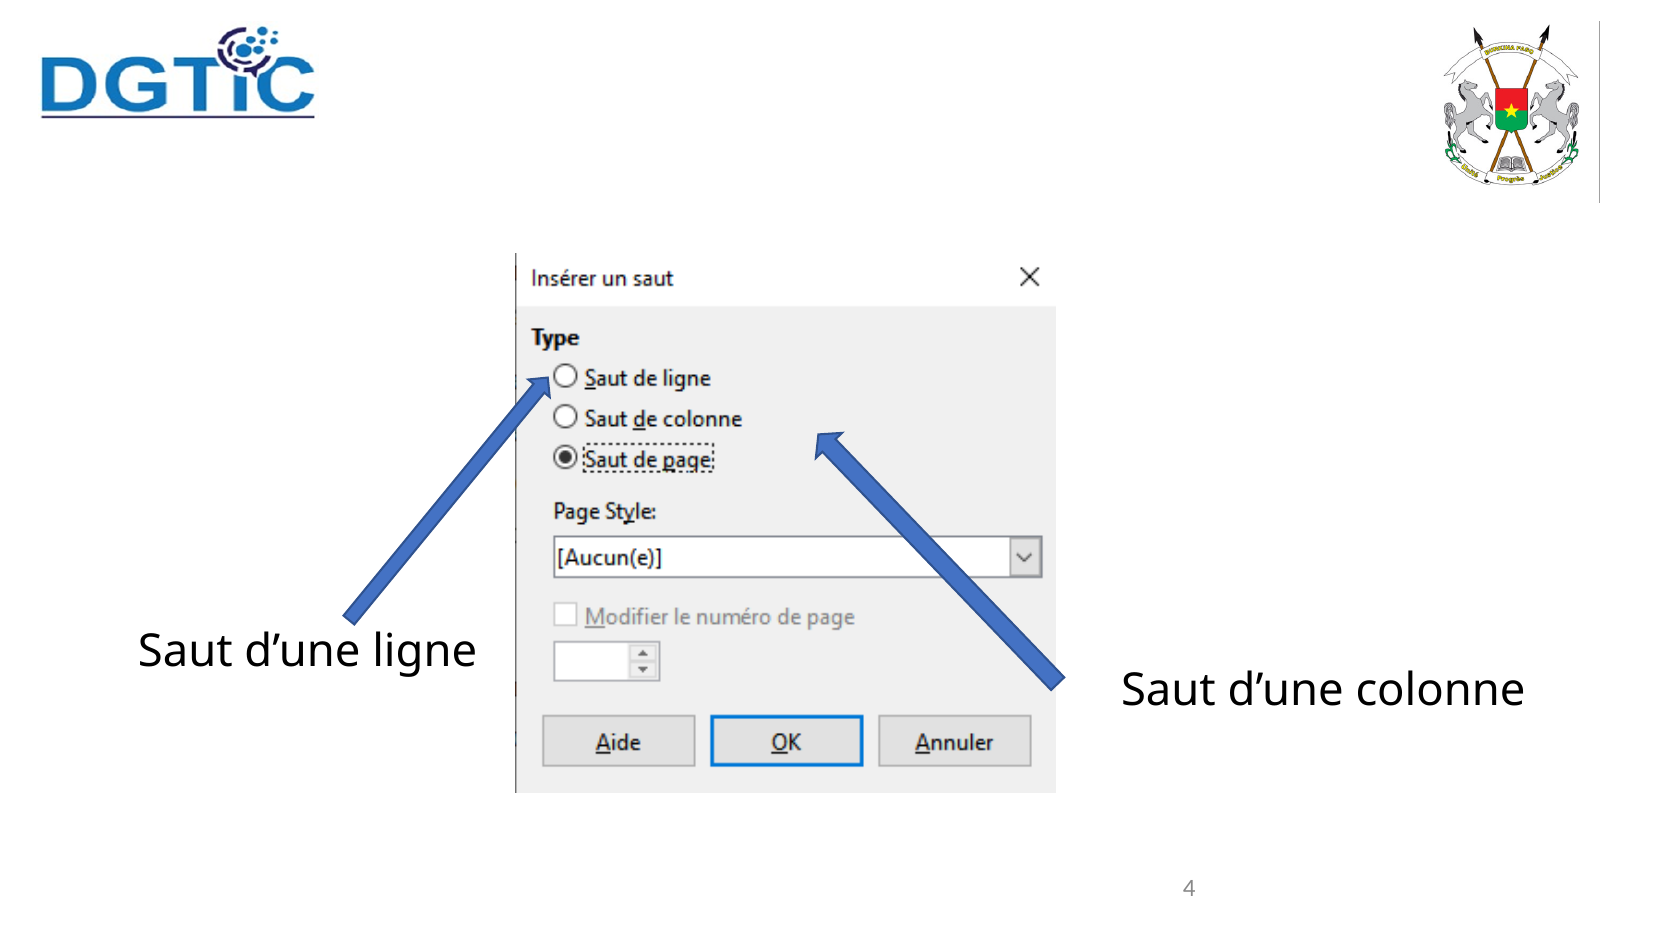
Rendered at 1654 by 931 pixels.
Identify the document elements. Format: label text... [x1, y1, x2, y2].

text_box [345, 377, 550, 613]
text_box [815, 432, 1065, 691]
text_box Saut d’une ligne [122, 613, 478, 683]
text_box <numéro> [1167, 862, 1540, 912]
picture [515, 253, 1056, 793]
text_box Saut d’une colonne [1106, 652, 1525, 722]
picture [1435, 21, 1600, 203]
picture [38, 21, 319, 119]
